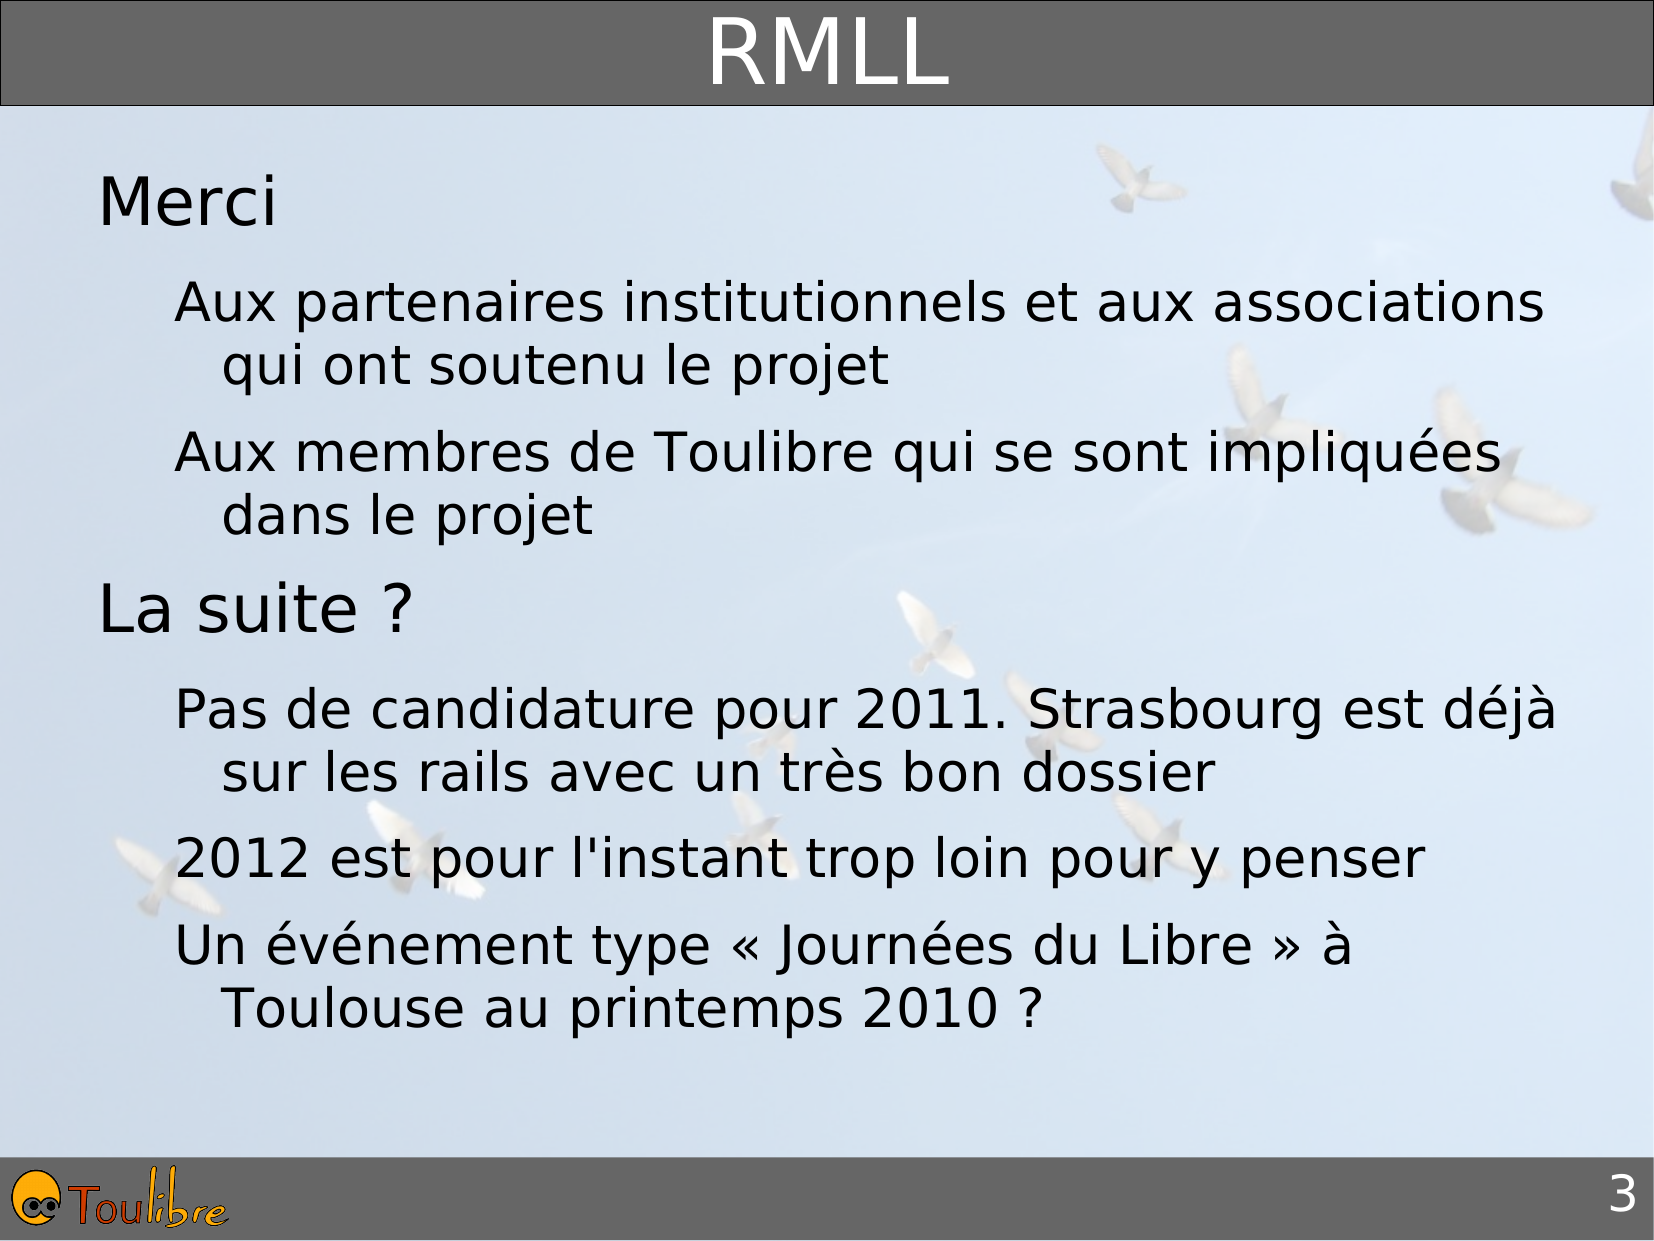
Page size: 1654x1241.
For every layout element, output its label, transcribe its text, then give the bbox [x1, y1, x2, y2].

list Merci Aux partenaires institutionnels et aux associations qui ont soutenu le projet Aux membres de Toulibre qui se sont impliquées dans le projet La suite ? Pas de candidature pour 2011. Strasbourg est déjà sur les rails avec un très bon dossier 2012 est pour l'instant trop loin pour y penser Un événement type « Journées du Libre » à Toulouse au printemps 2010 ? [79, 163, 1568, 1113]
picture [11, 1165, 229, 1228]
title RMLL [0, 0, 1654, 107]
